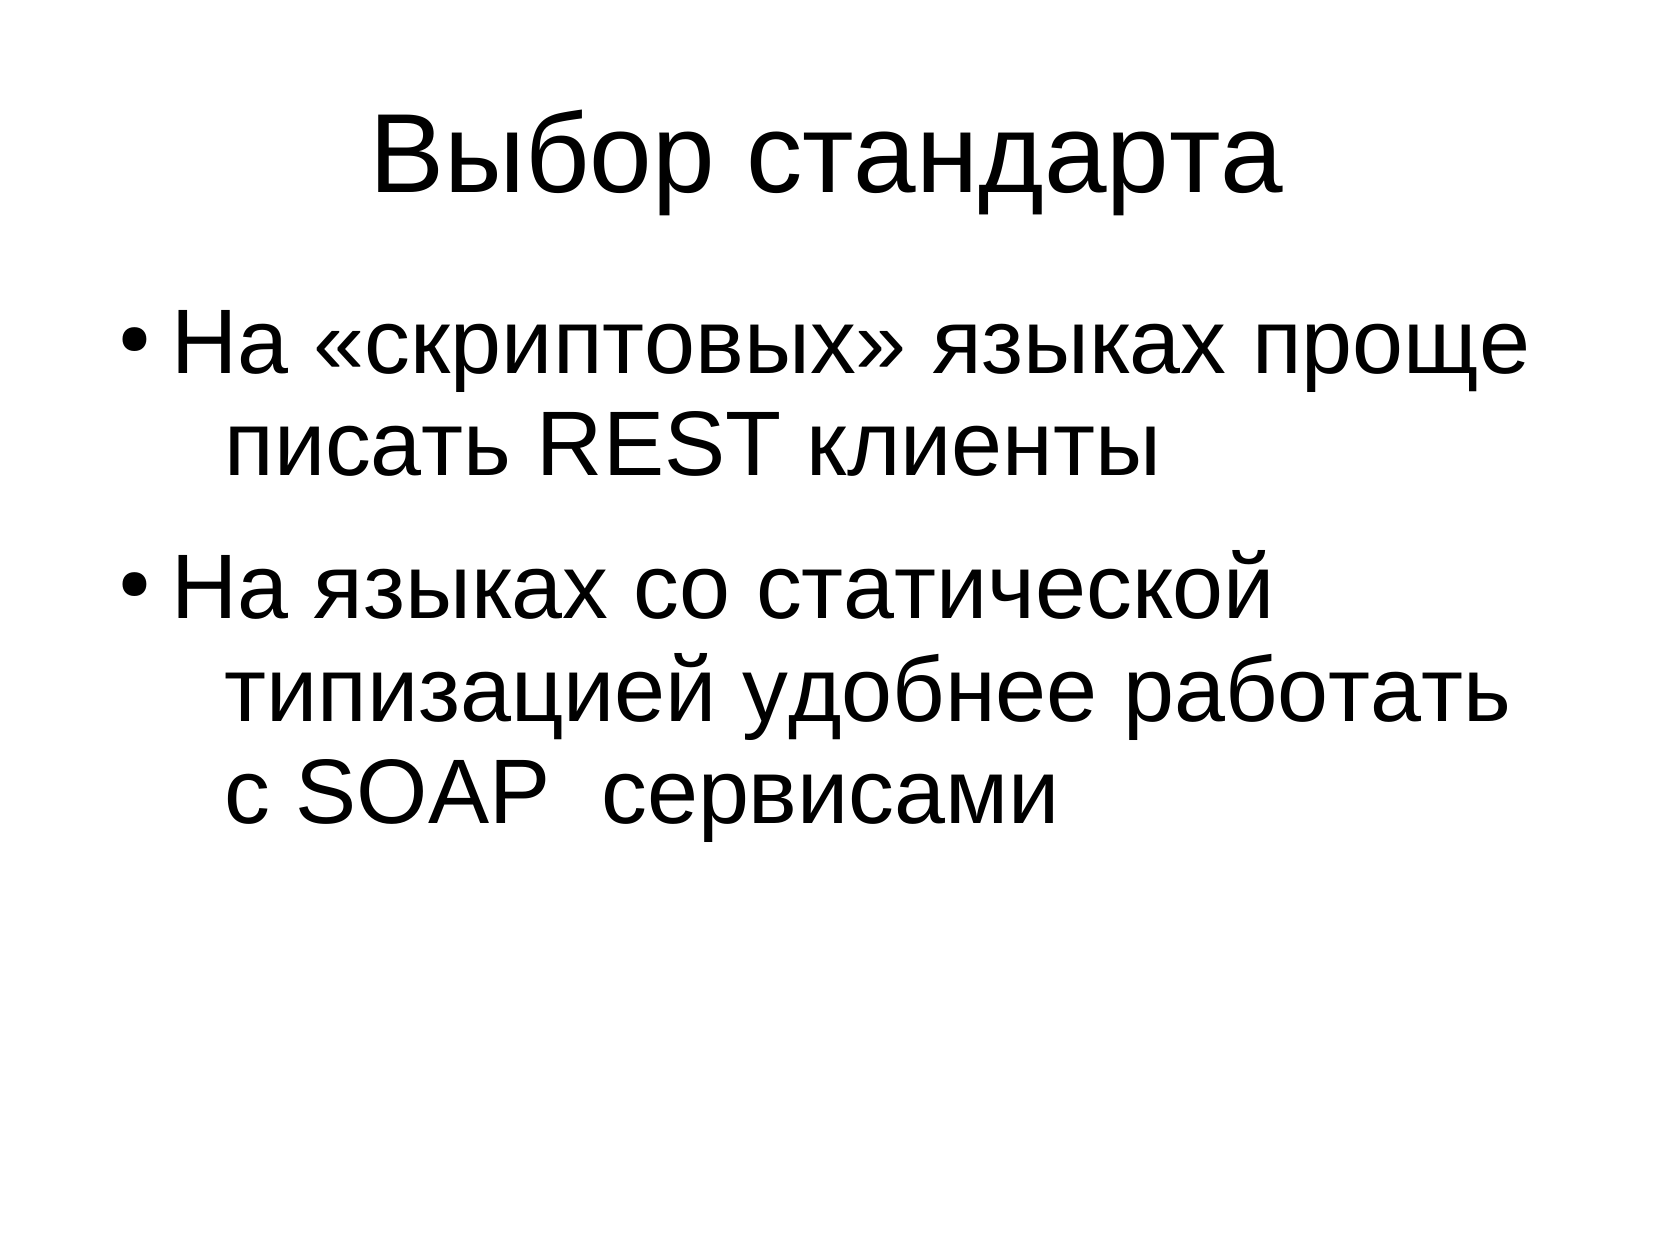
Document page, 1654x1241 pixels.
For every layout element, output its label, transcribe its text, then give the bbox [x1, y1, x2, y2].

list На «скриптовых» языках проще писать REST клиенты На языках со статической типизацией удобнее работать с SOAP сервисами [82, 290, 1571, 1109]
title Выбор стандарта [82, 49, 1571, 257]
